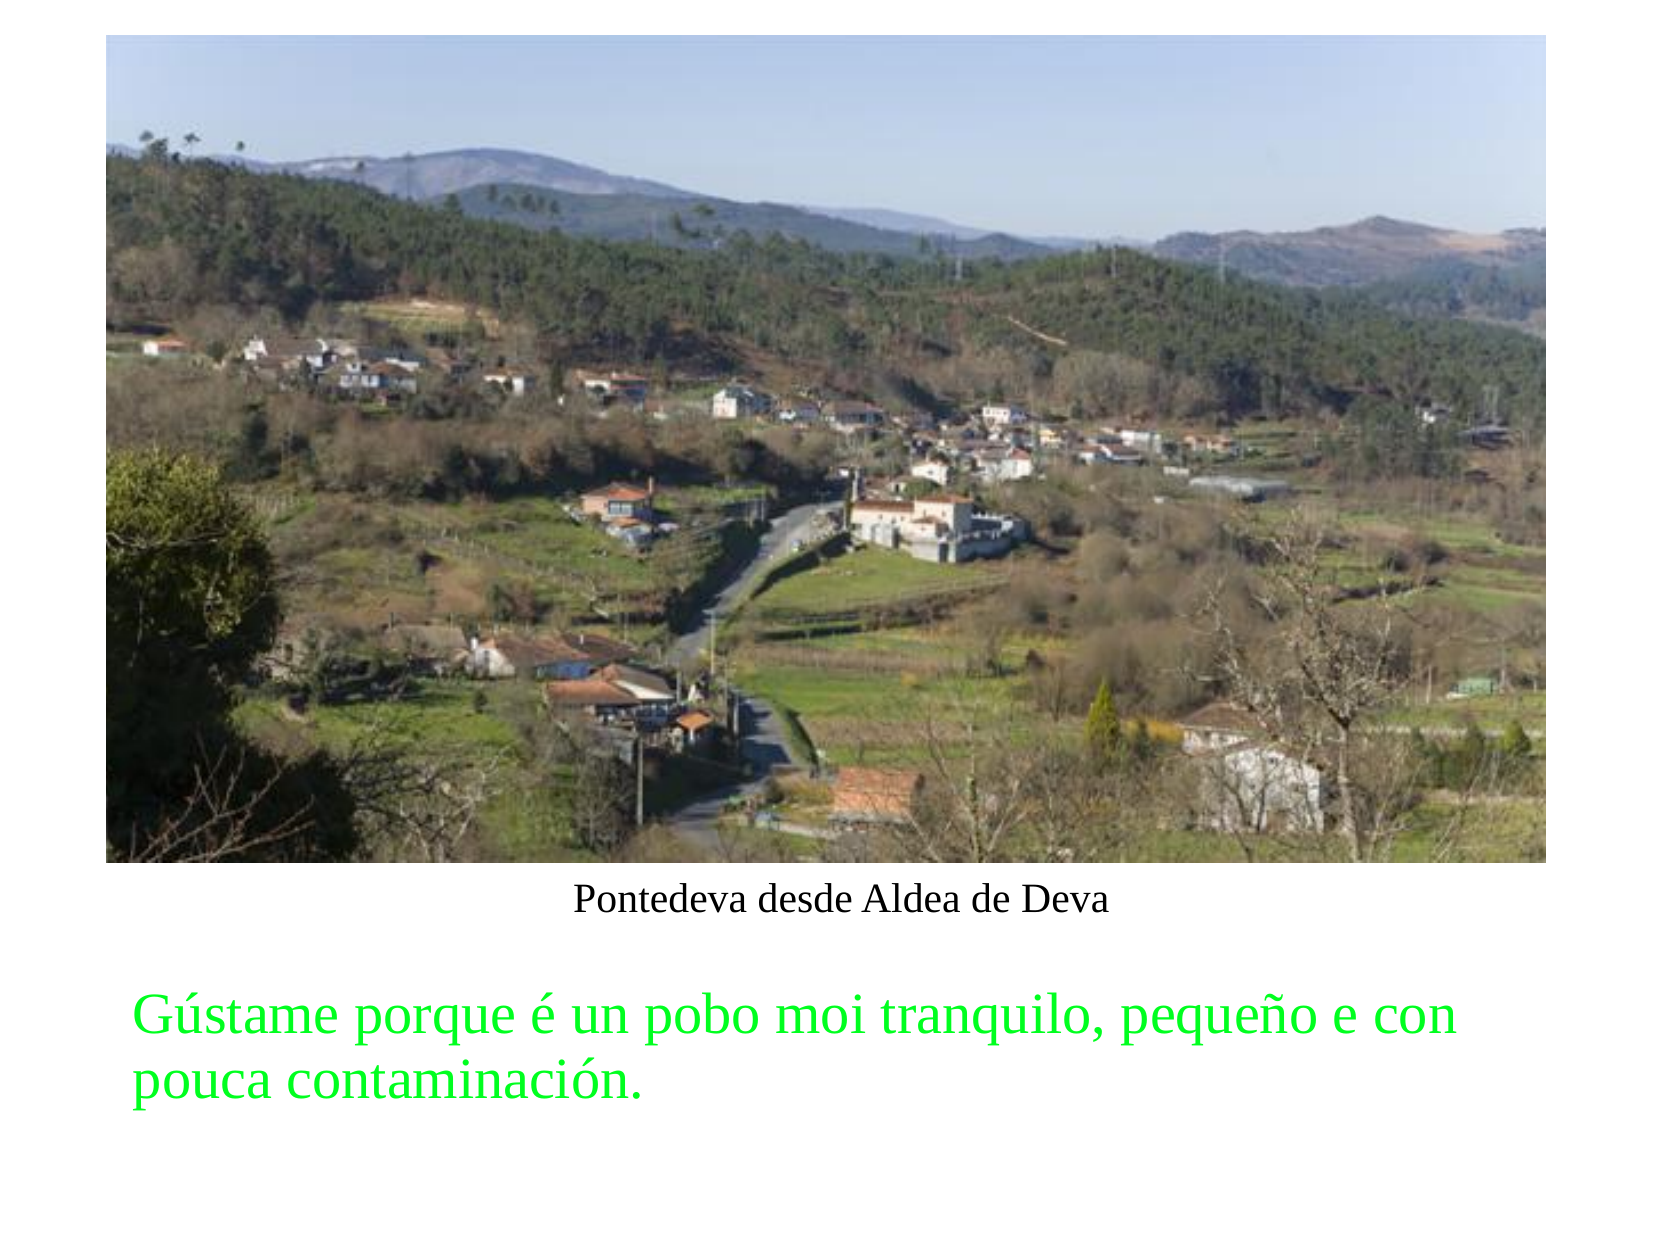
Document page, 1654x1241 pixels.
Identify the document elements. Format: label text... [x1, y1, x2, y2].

text_box Gústame porque é un pobo moi tranquilo, pequeño e con pouca contaminación. [118, 974, 1565, 1121]
picture [106, 35, 1546, 826]
text_box Pontedeva desde Aldea de Deva [88, 826, 1595, 932]
